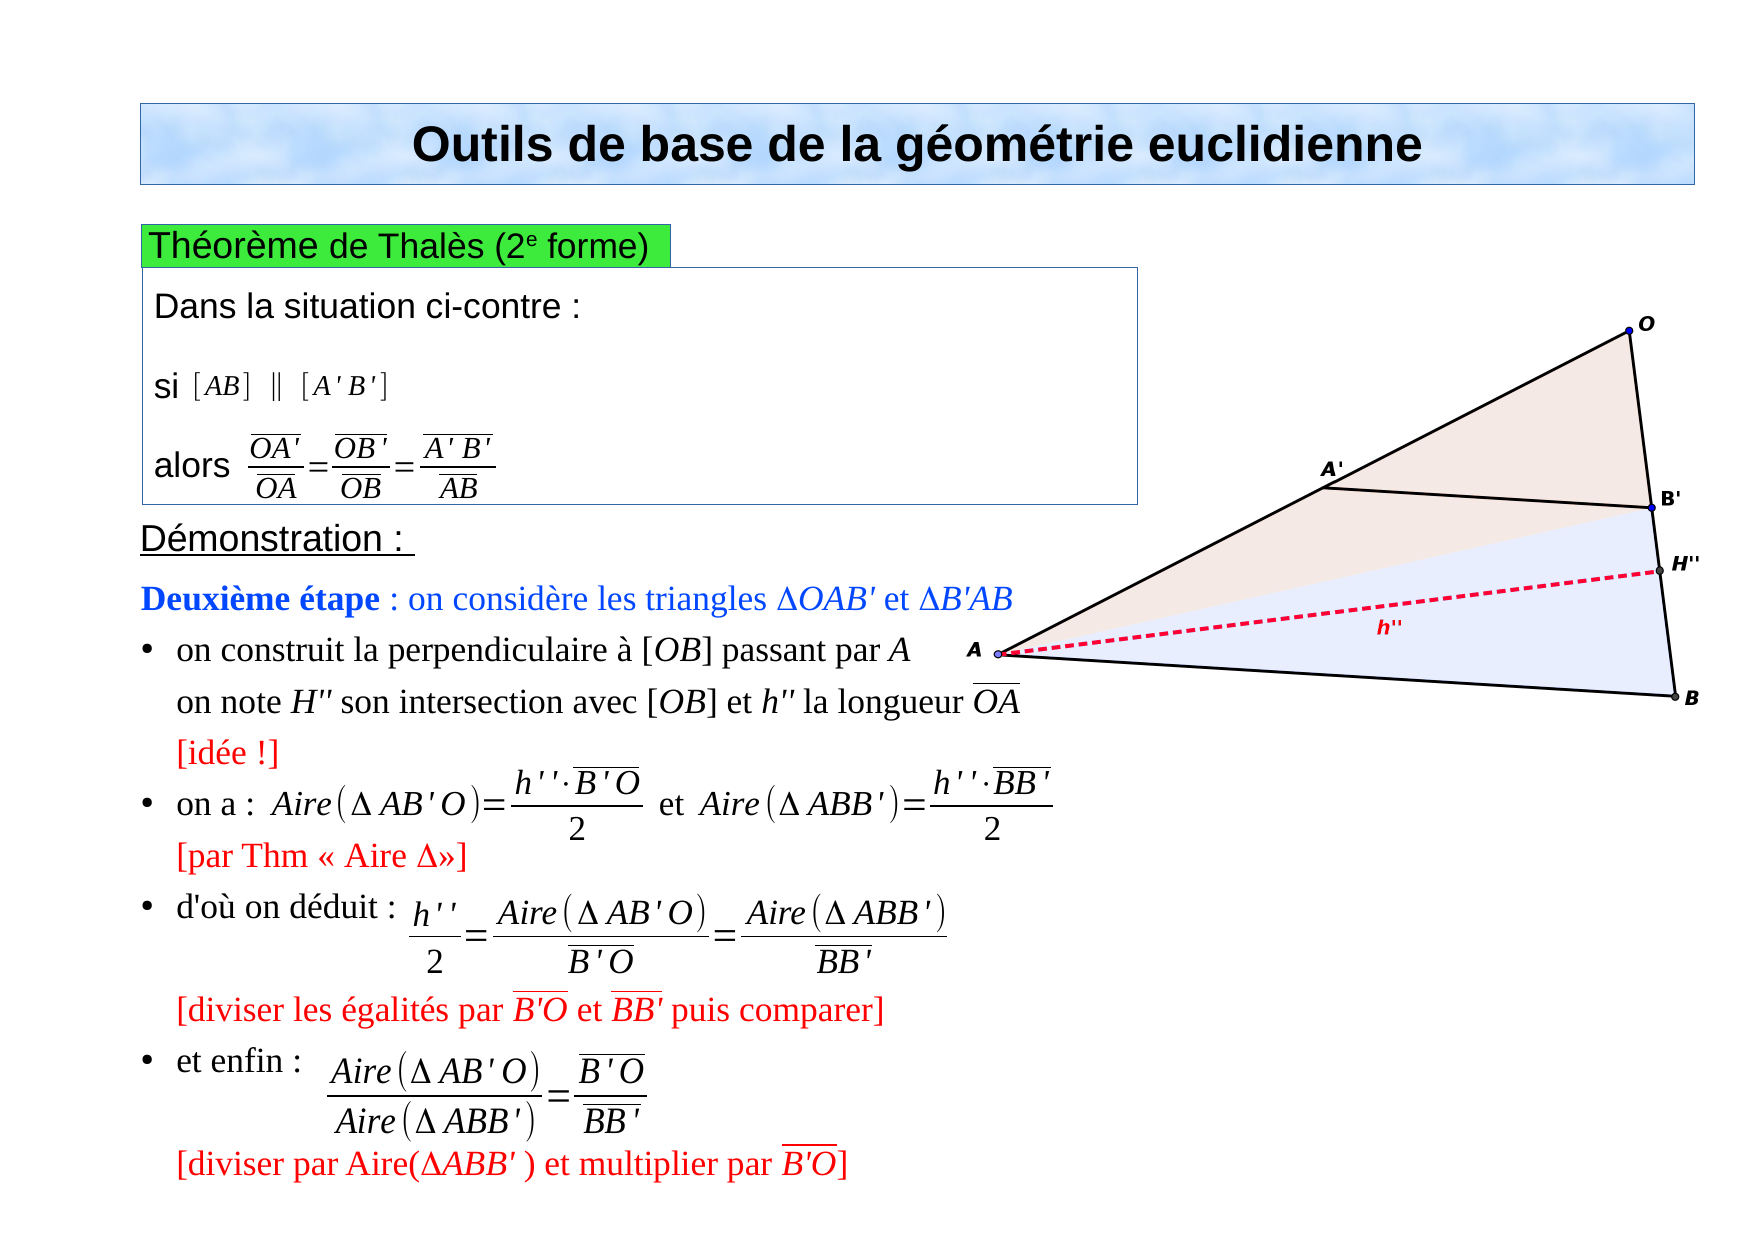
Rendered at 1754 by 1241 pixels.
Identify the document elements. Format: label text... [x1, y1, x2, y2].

picture [955, 309, 1714, 724]
chart [318, 1051, 656, 1143]
chart [401, 891, 955, 981]
text_box Deuxième étape : on considère les triangles DOAB' et DB'AB on construit la perpendiculaire à [OB] passant par A on note H'' son intersection avec [OB] et h'' la longueur OA [idée !] on a : [par Thm « Aire D»] d'où on déduit : [diviser les égalités par B'O et BB' puis comparer] et enfin : [diviser par Aire(DABB' ) et multiplier par B'O] [129, 566, 1099, 1052]
chart [262, 763, 1062, 850]
text_box Dans la situation ci-contre : si alors [142, 267, 1138, 505]
text_box Outils de base de la géométrie euclidienne [140, 103, 1695, 185]
text_box Théorème de Thalès (2e forme) [141, 224, 671, 268]
text_box Démonstration : [125, 510, 430, 567]
chart [240, 430, 503, 506]
chart [187, 369, 394, 403]
